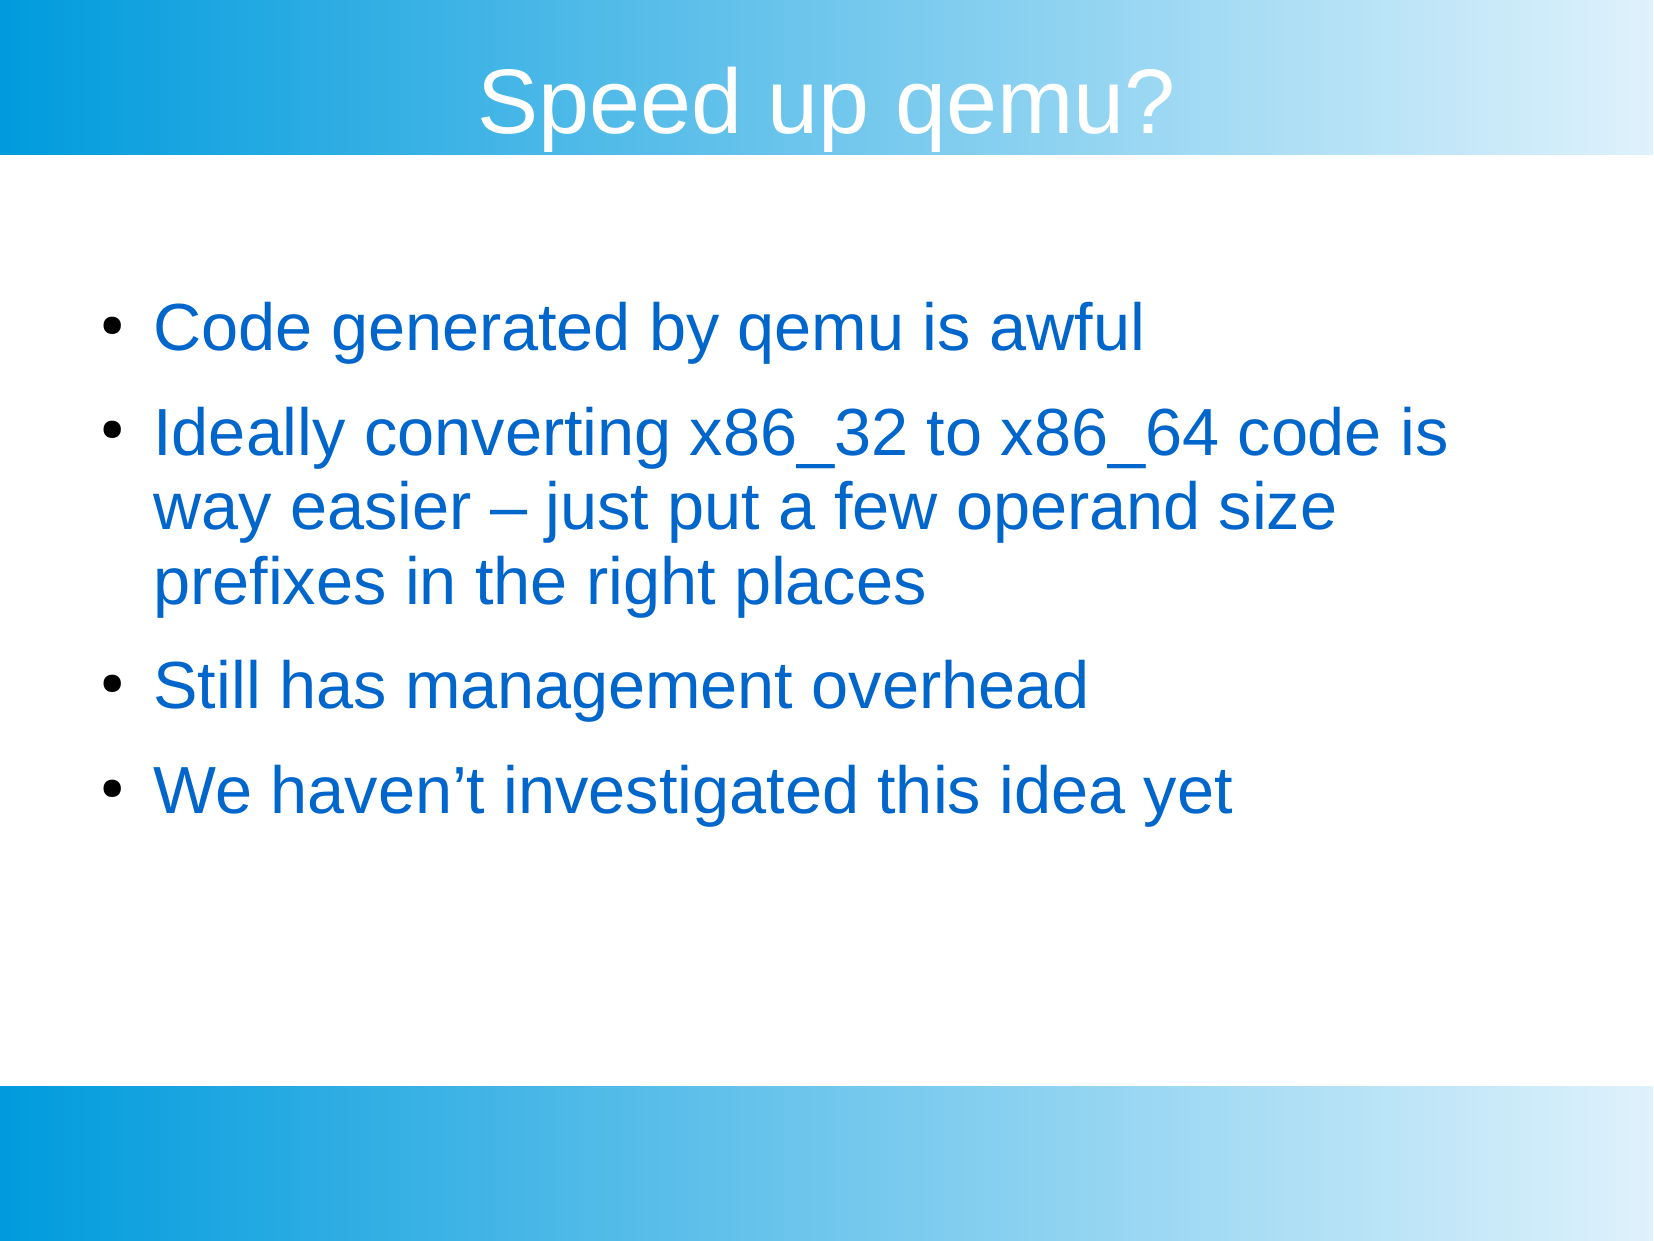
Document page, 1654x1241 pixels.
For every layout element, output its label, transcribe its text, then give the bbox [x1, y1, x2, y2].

list Code generated by qemu is awful Ideally converting x86_32 to x86_64 code is way easier – just put a few operand size prefixes in the right places Still has management overhead We haven’t investigated this idea yet [82, 290, 1571, 1010]
title Speed up qemu? [82, 49, 1571, 155]
